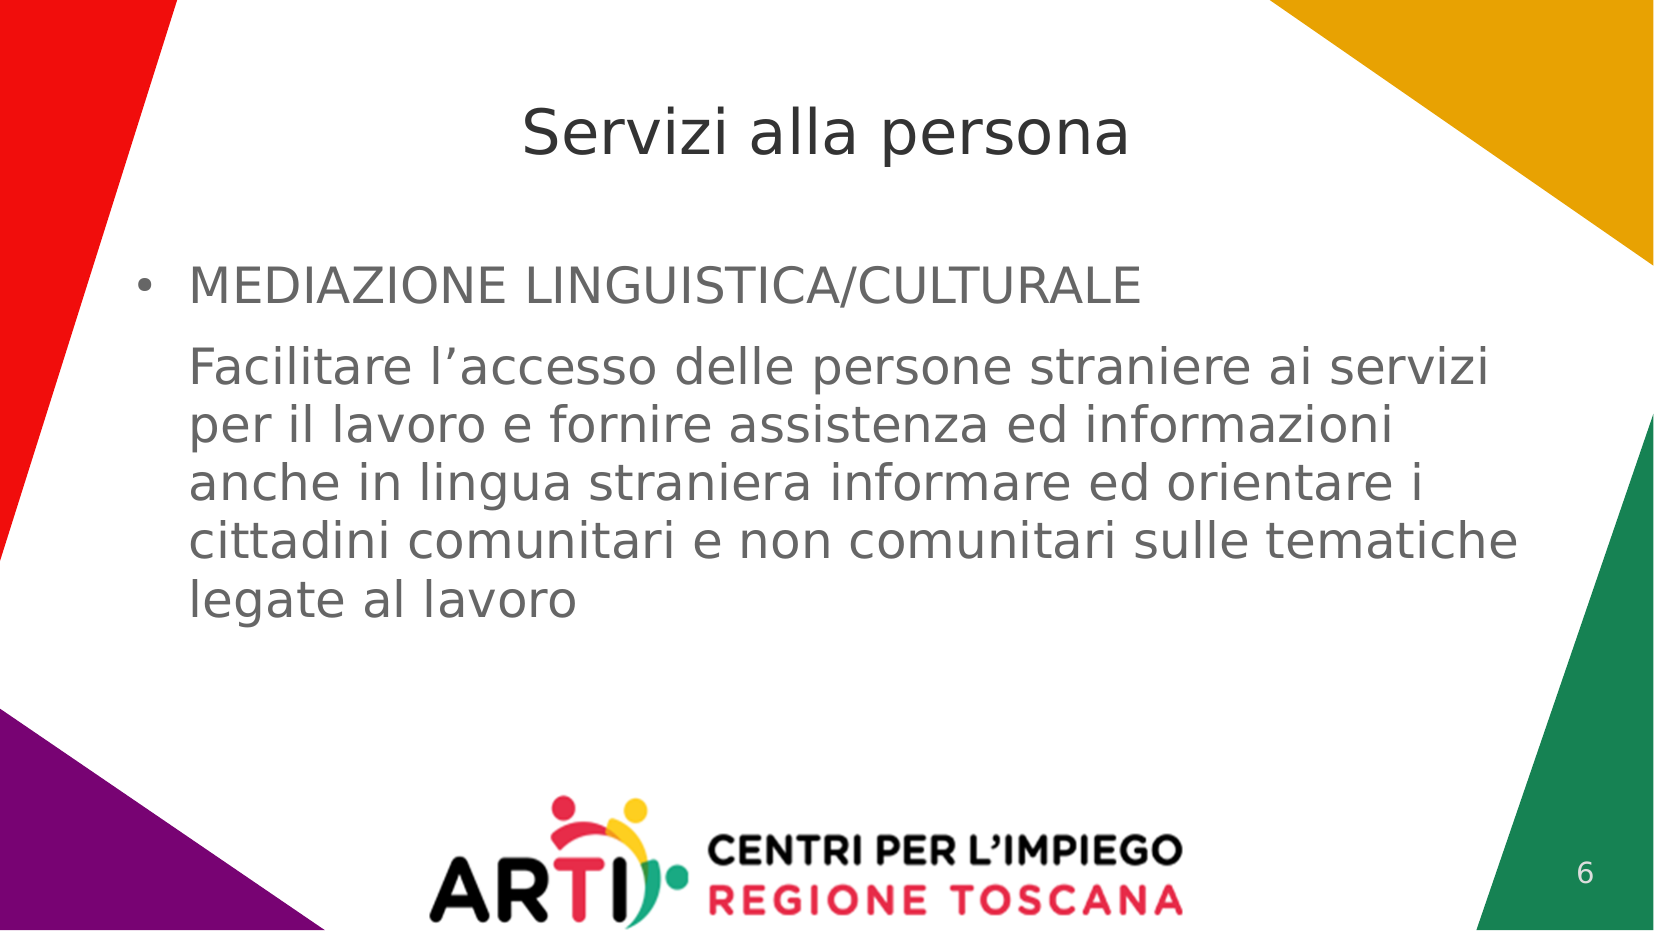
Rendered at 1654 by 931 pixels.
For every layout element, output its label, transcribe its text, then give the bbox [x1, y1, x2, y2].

title Servizi alla persona [118, 59, 1536, 177]
picture [413, 788, 1199, 931]
list MEDIAZIONE LINGUISTICA/CULTURALE Facilitare l’accesso delle persone straniere ai servizi per il lavoro e fornire assistenza ed informazioni anche in lingua straniera informare ed orientare i cittadini comunitari e non comunitari sulle tematiche legate al lavoro [118, 177, 1536, 790]
